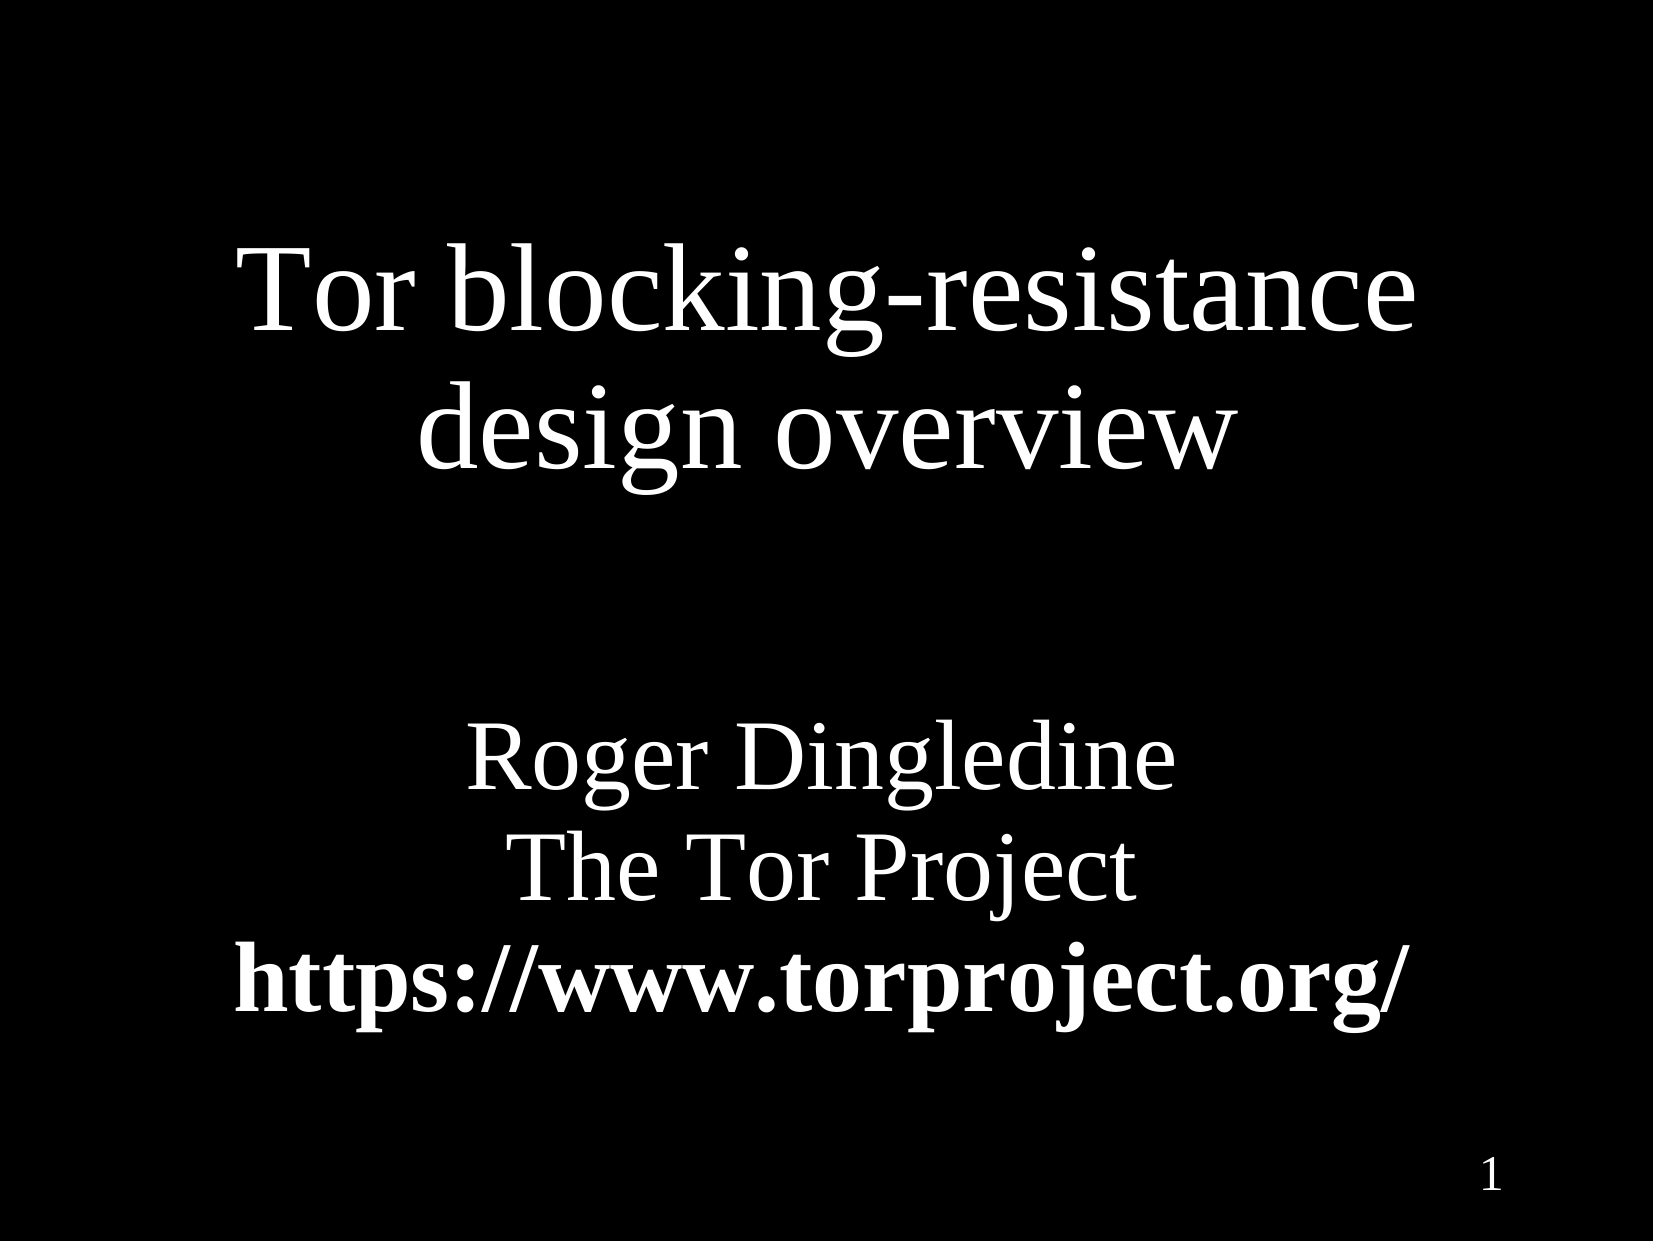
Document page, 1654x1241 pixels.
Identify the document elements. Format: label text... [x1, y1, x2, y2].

subtitle Roger Dingledine The Tor Project https://www.torproject.org/ [116, 226, 1528, 1191]
title Tor blocking-resistance design overview [90, 153, 1565, 562]
